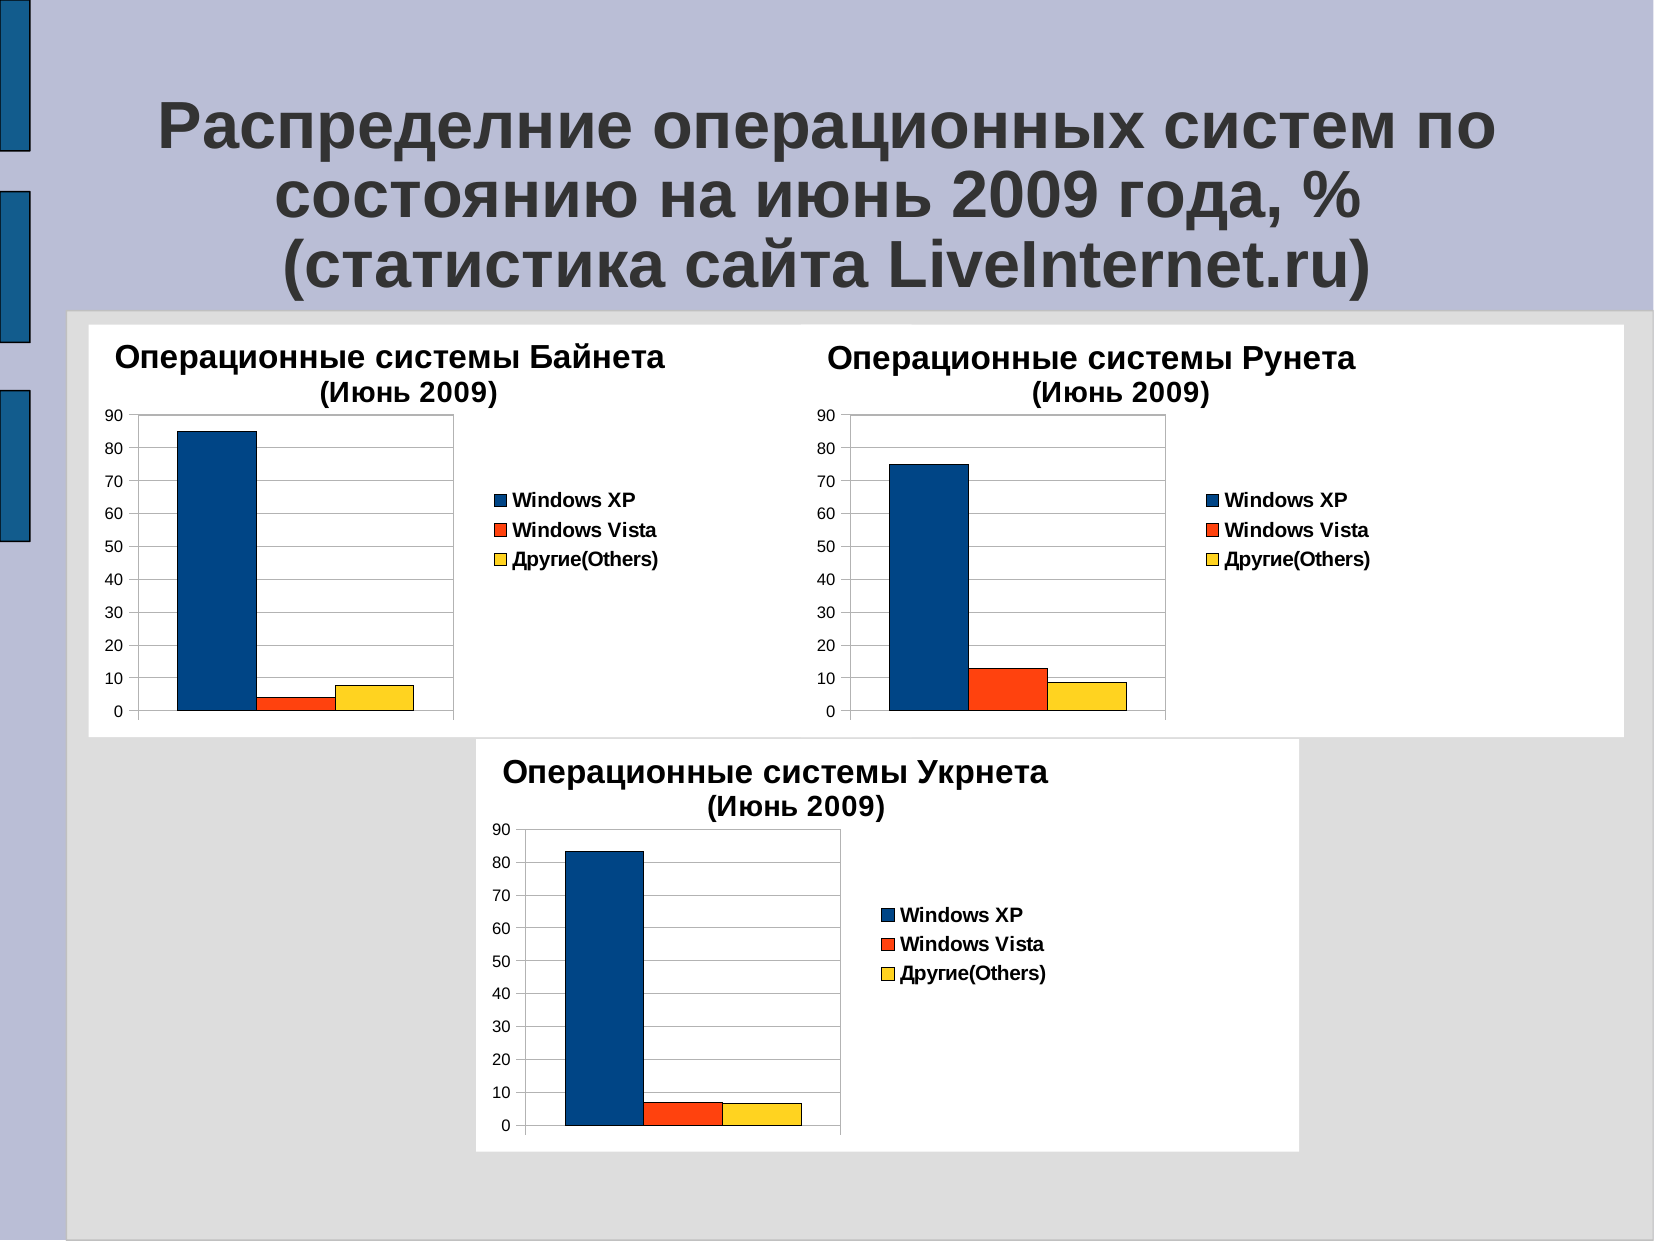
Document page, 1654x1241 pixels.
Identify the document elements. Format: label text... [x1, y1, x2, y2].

chart [476, 739, 1300, 1152]
title Распределние операционных систем по состоянию на июнь 2009 года, % (статистика сайта LiveInternet.ru) [121, 80, 1534, 309]
chart [88, 324, 1624, 738]
